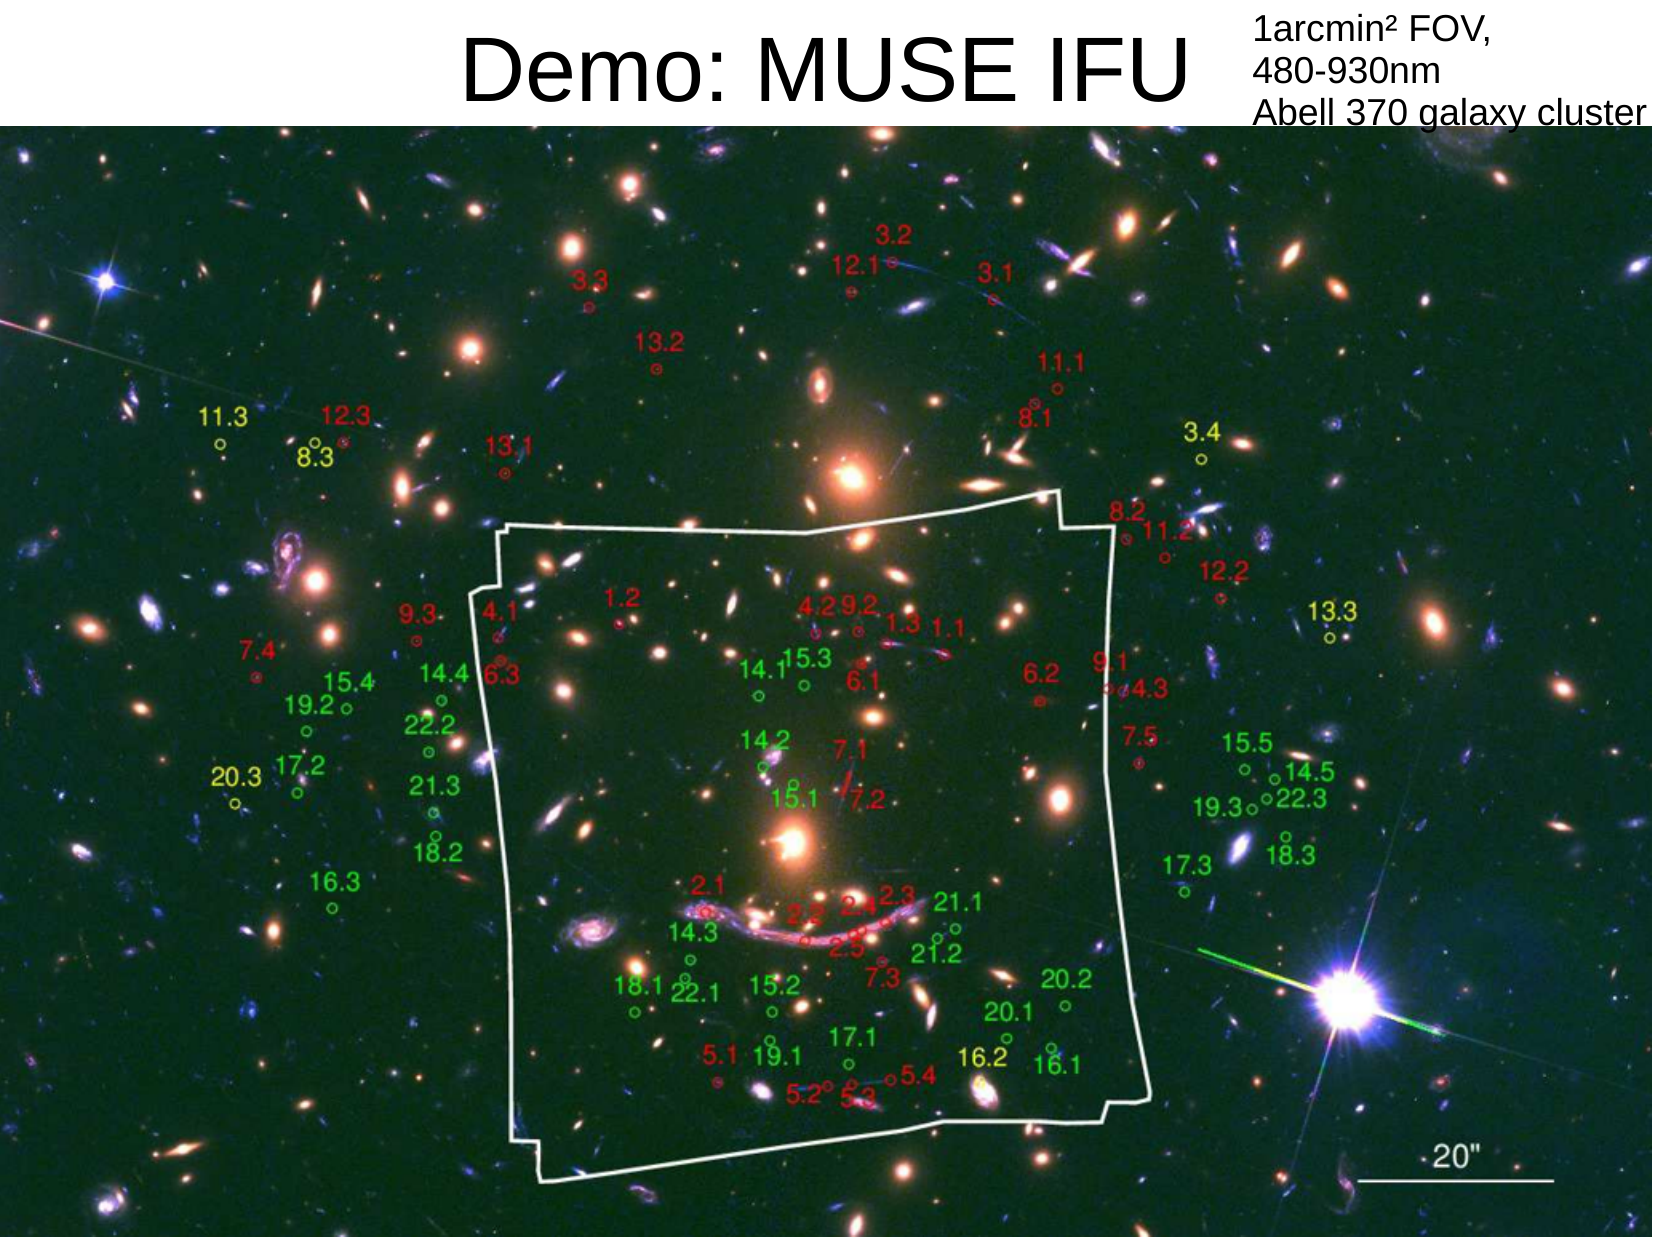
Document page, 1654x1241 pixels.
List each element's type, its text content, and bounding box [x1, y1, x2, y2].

text_box 1arcmin² FOV, 480-930nm Abell 370 galaxy cluster [1237, 0, 1654, 183]
picture [0, 126, 1652, 1237]
title Demo: MUSE IFU [82, 0, 1237, 174]
